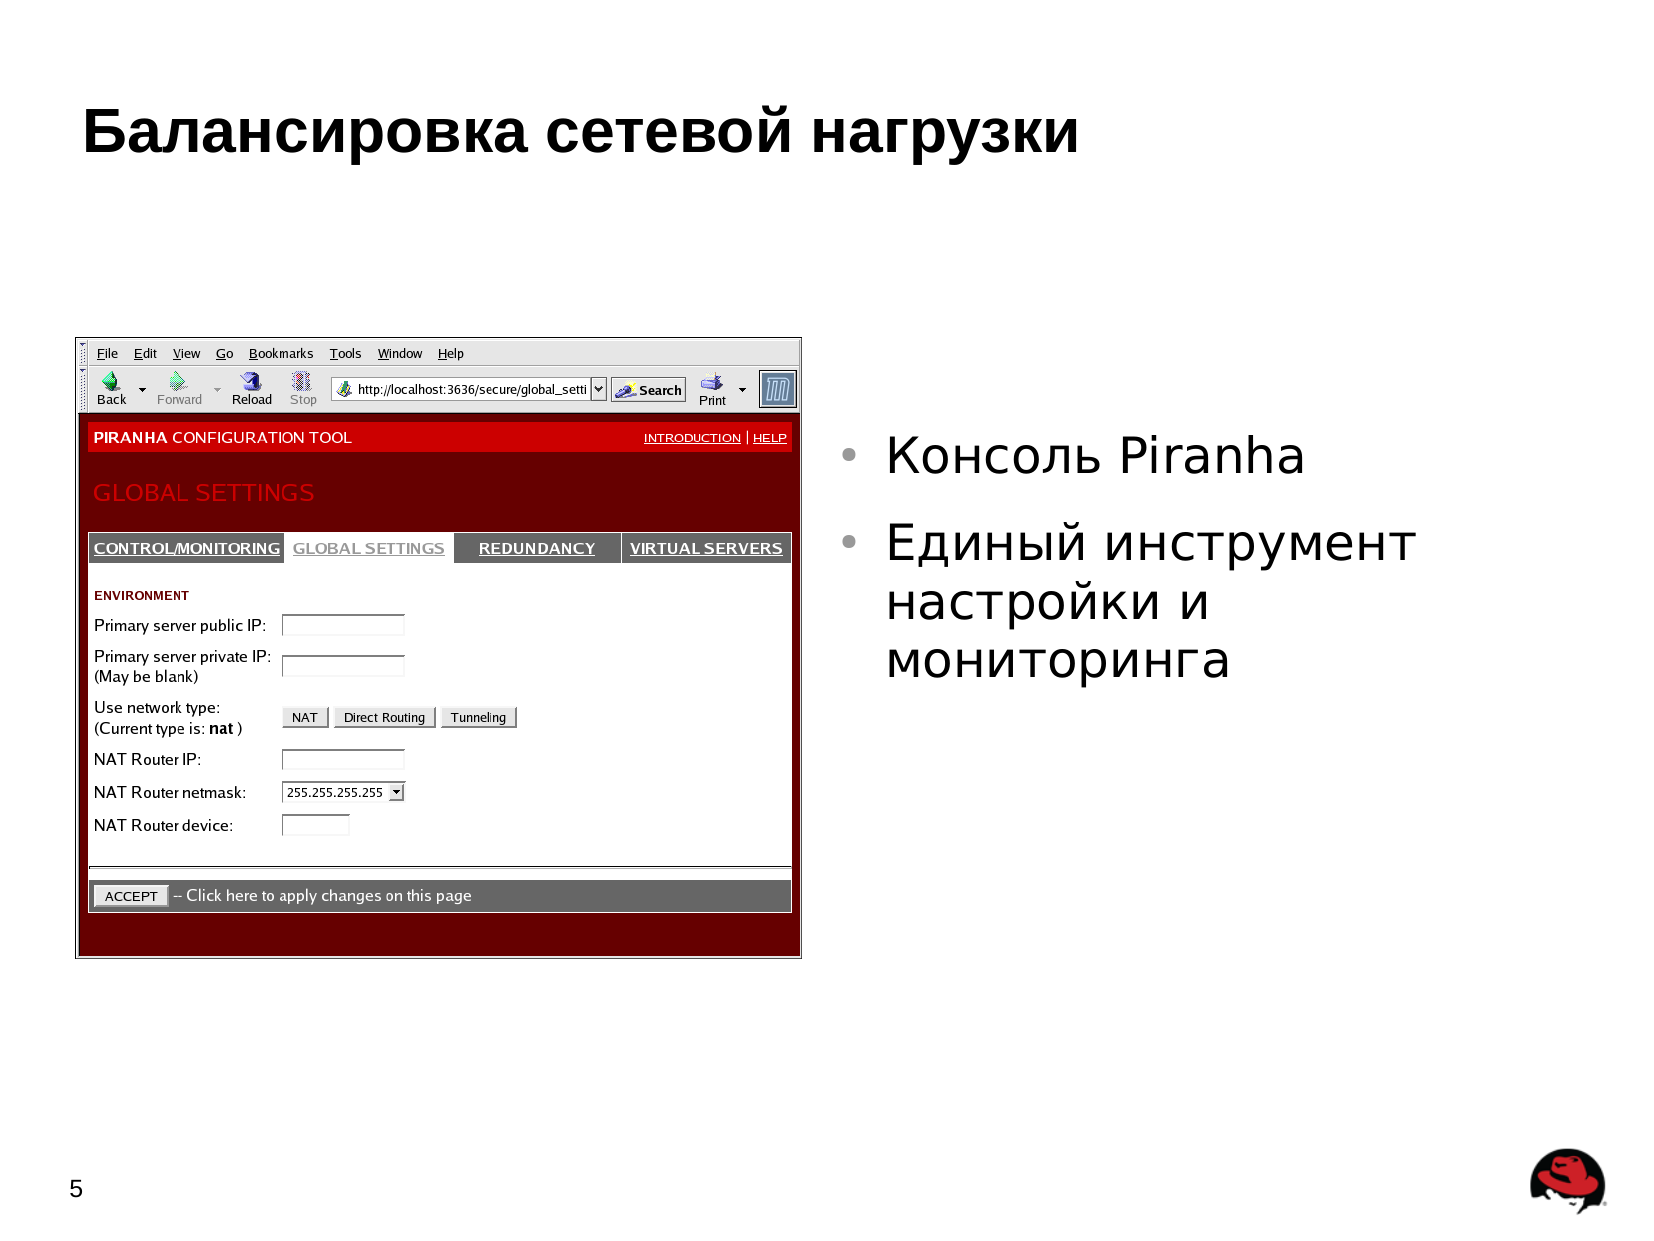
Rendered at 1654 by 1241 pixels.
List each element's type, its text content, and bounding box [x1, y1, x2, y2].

picture [75, 337, 802, 959]
title Балансировка сетевой нагрузки [82, 37, 1571, 226]
picture [1529, 1146, 1613, 1224]
list Консоль Piranha Единый инструмент настройки и мониторинга [825, 426, 1552, 976]
